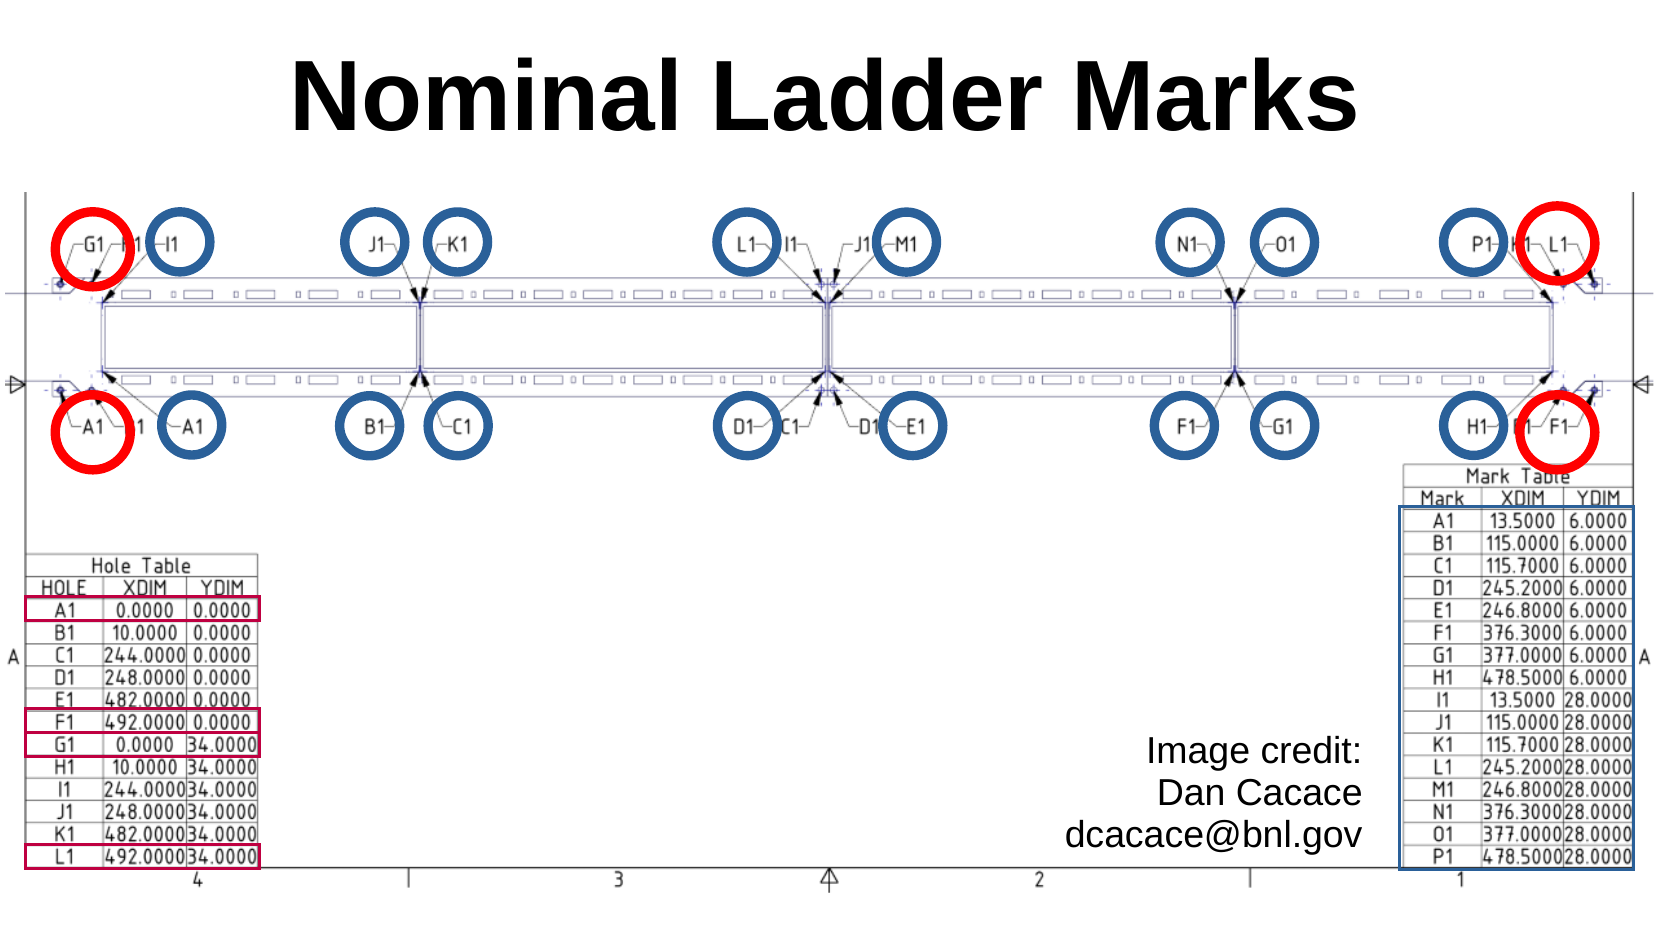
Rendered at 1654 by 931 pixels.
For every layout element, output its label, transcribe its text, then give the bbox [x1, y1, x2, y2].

picture [5, 192, 1654, 902]
text_box Image credit: Dan Cacace dcacace@bnl.gov [1050, 721, 1378, 863]
title Nominal Ladder Marks [0, 0, 1651, 193]
